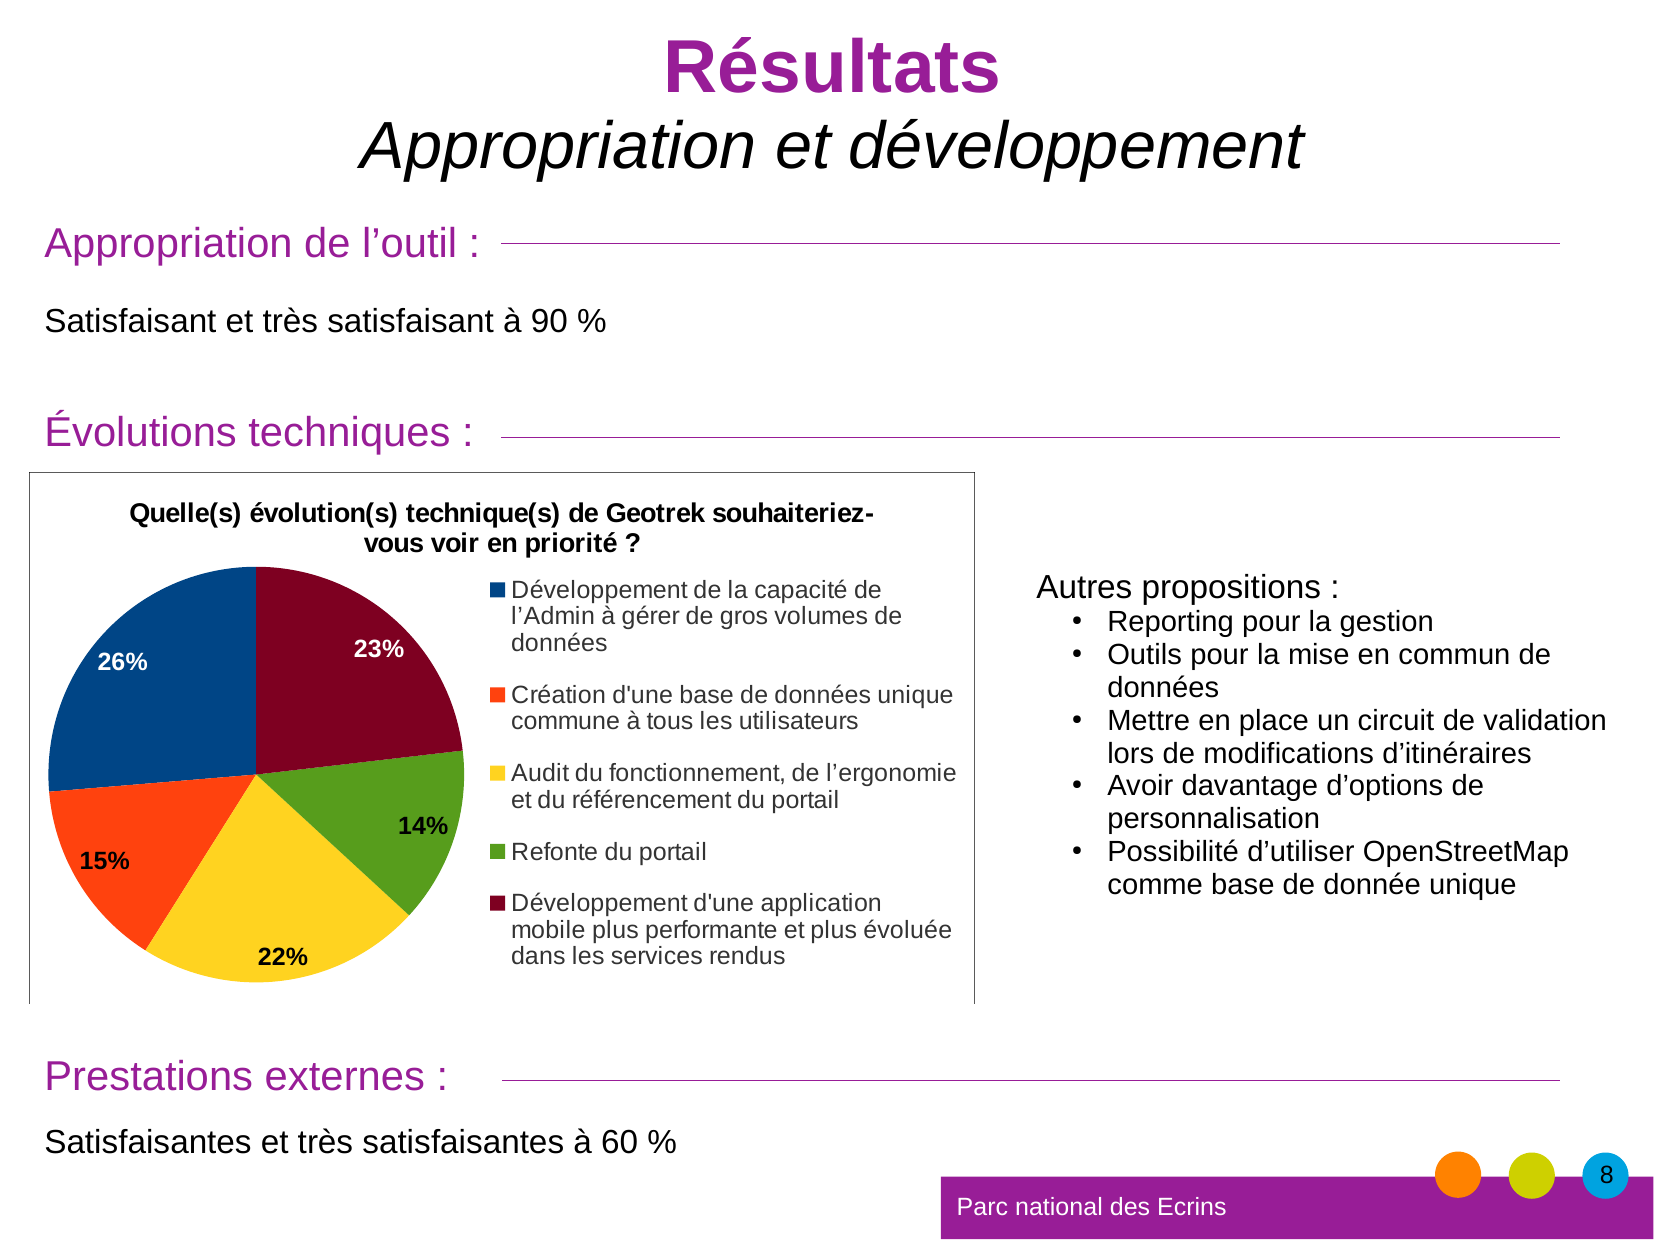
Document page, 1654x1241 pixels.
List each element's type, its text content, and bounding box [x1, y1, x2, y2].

text_box Appropriation de l’outil : [29, 212, 886, 274]
text_box Prestations externes : [29, 1045, 886, 1107]
text_box Autres propositions : Reporting pour la gestion Outils pour la mise en commun de données Mettre en place un circuit de validation lors de modifications d’itinéraires Avoir davantage d’options de personnalisation Possibilité d’utiliser OpenStreetMap comme base de donnée unique [1021, 561, 1654, 908]
title Résultats Appropriation et développement [88, 23, 1577, 183]
text_box Évolutions techniques : [29, 401, 886, 463]
text_box Satisfaisantes et très satisfaisantes à 60 % [29, 1116, 709, 1206]
chart [29, 472, 975, 1004]
text_box Satisfaisant et très satisfaisant à 90 % [29, 295, 680, 355]
